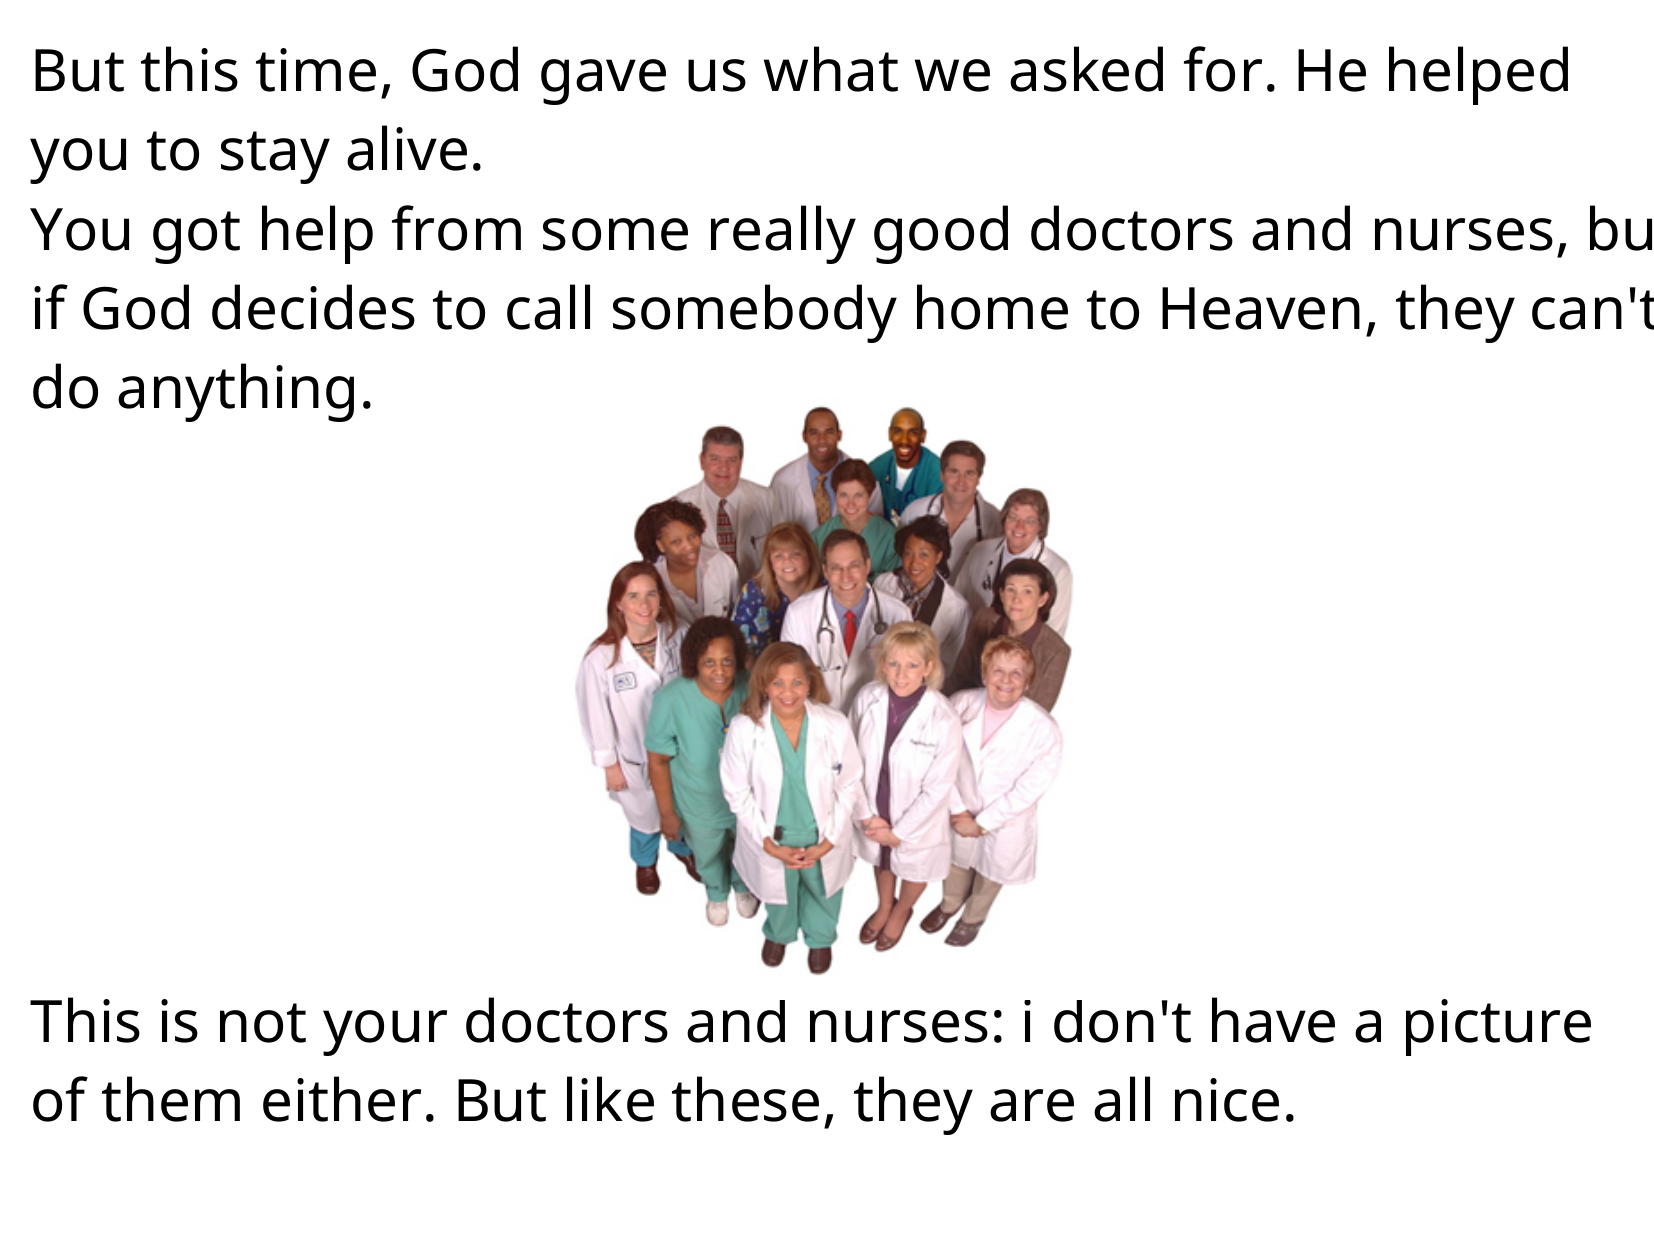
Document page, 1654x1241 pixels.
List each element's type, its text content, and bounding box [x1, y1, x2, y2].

picture [556, 383, 1093, 1000]
text_box But this time, God gave us what we asked for. He helped you to stay alive. You got help from some really good doctors and nurses, but if God decides to call somebody home to Heaven, they can't do anything. This is not your doctors and nurses: i don't have a picture of them either. But like these, they are all nice. [15, 22, 1654, 1238]
